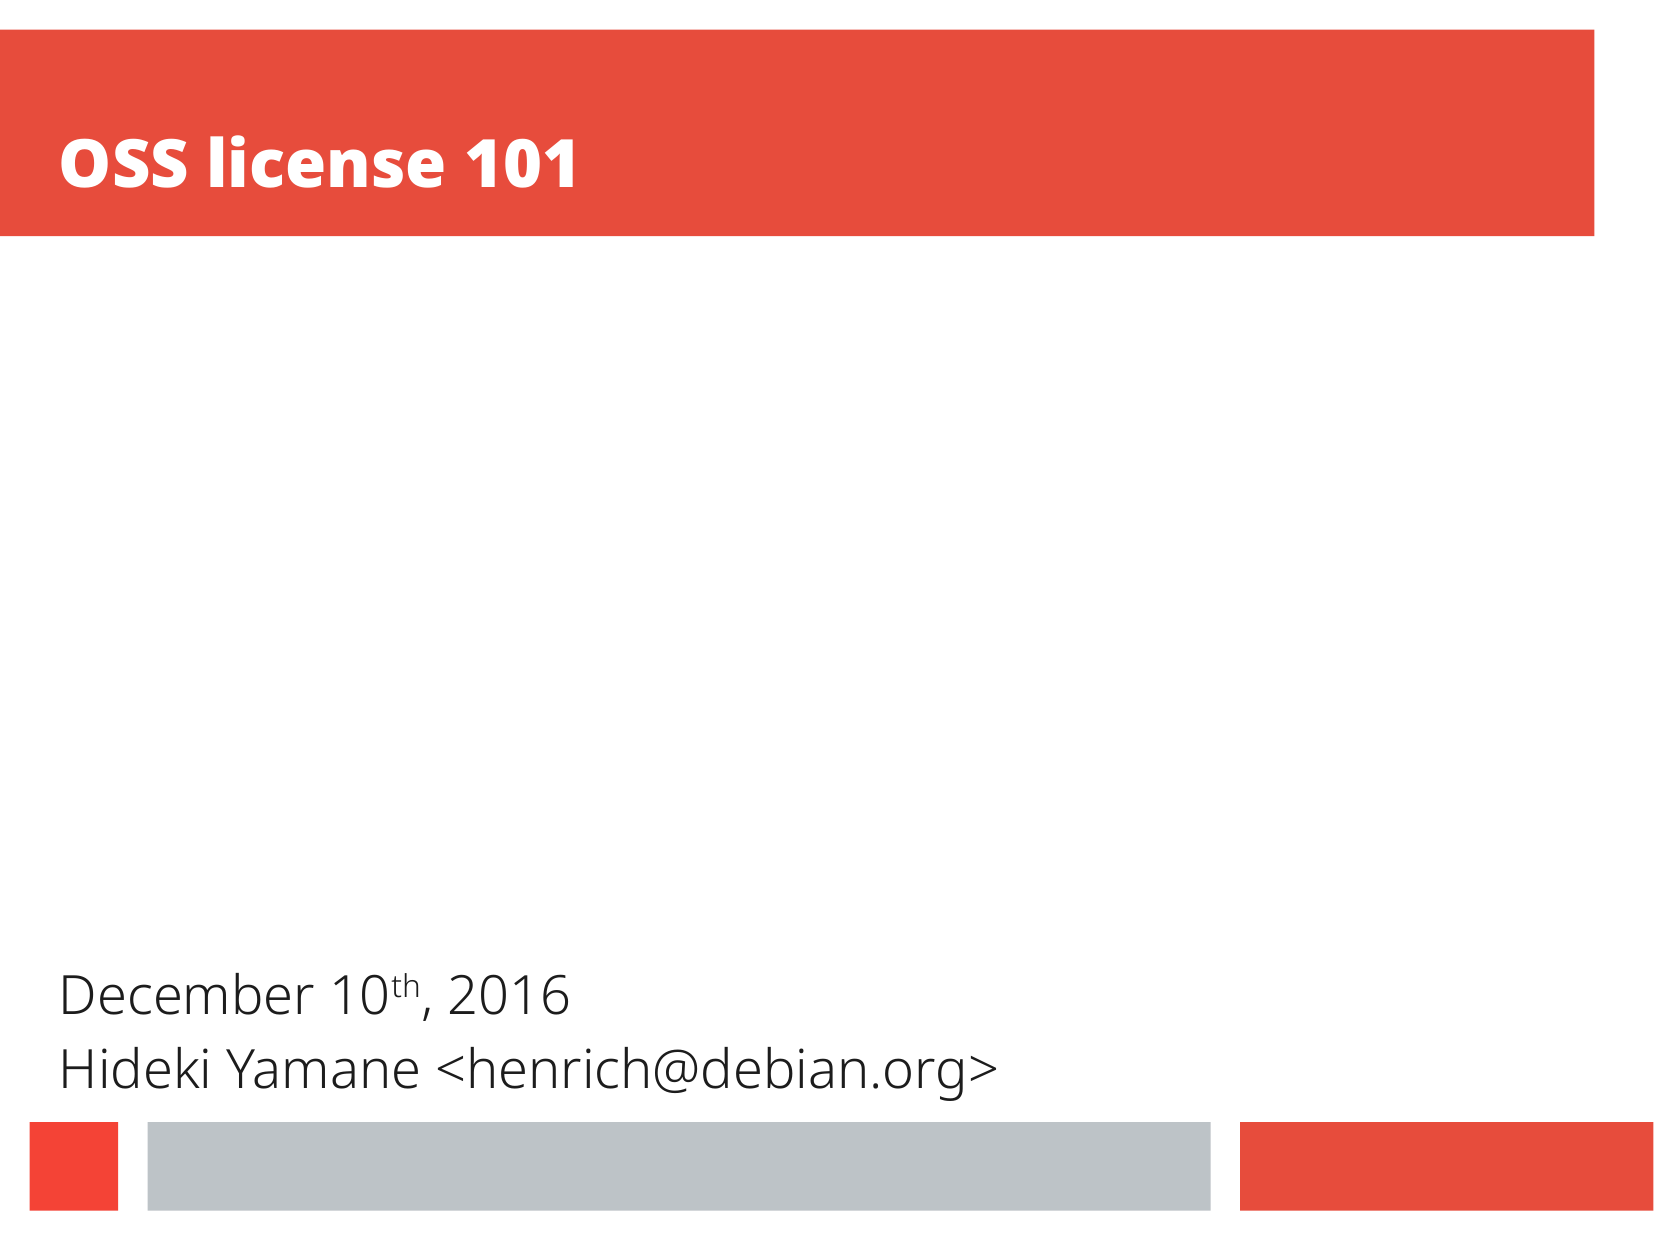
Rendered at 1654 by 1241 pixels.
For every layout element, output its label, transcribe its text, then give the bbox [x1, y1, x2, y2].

title OSS license 101 [59, 59, 1595, 207]
subtitle December 10th, 2016 Hideki Yamane <henrich@debian.org> [59, 956, 1565, 1093]
